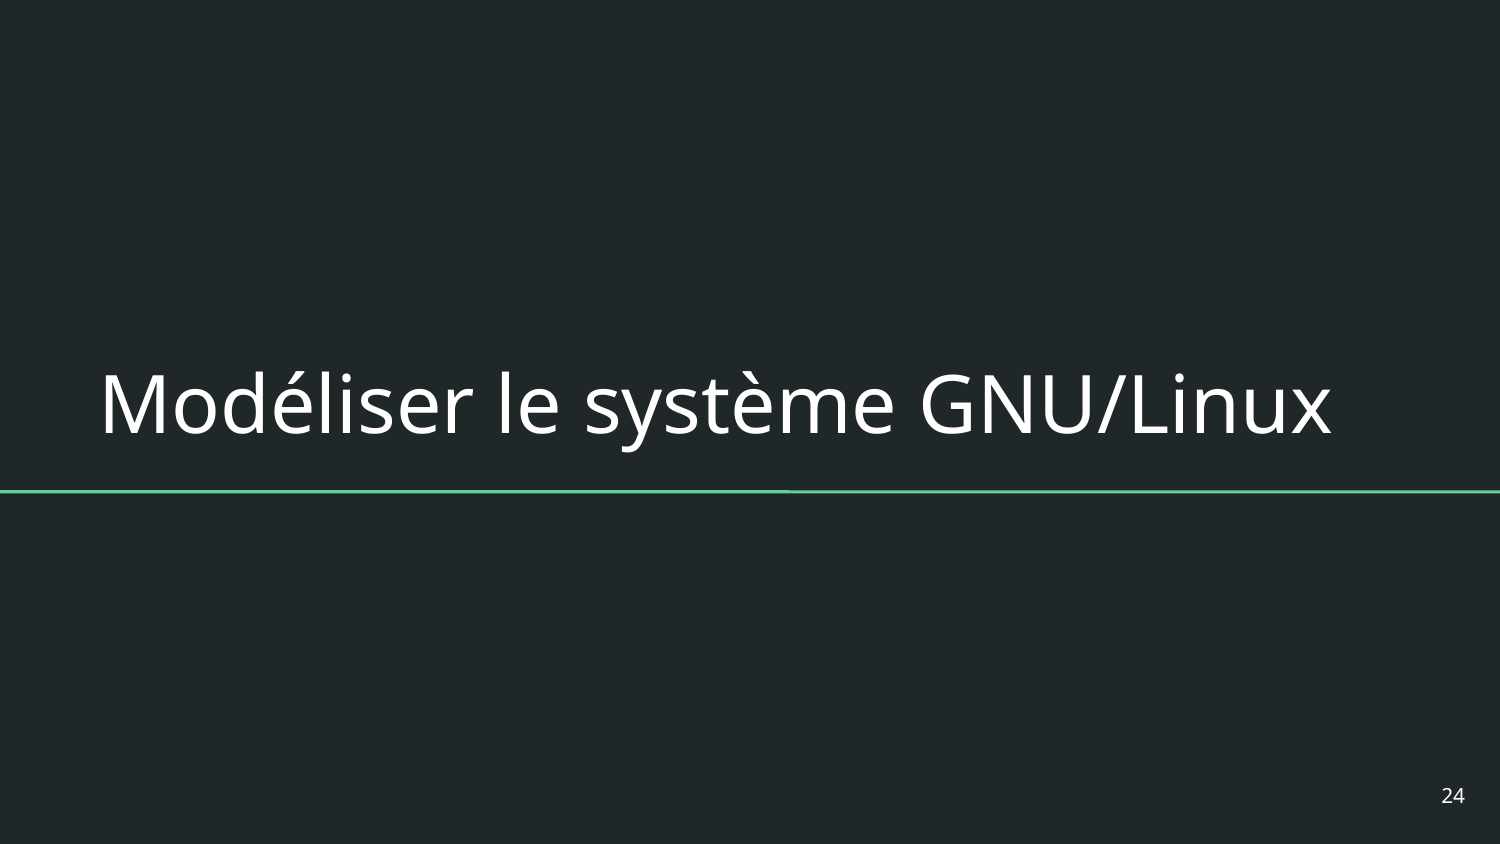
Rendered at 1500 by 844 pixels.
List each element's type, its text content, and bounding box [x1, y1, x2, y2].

slide_number <numéro> [1389, 764, 1480, 830]
title Modéliser le système GNU/Linux [83, 337, 1417, 466]
